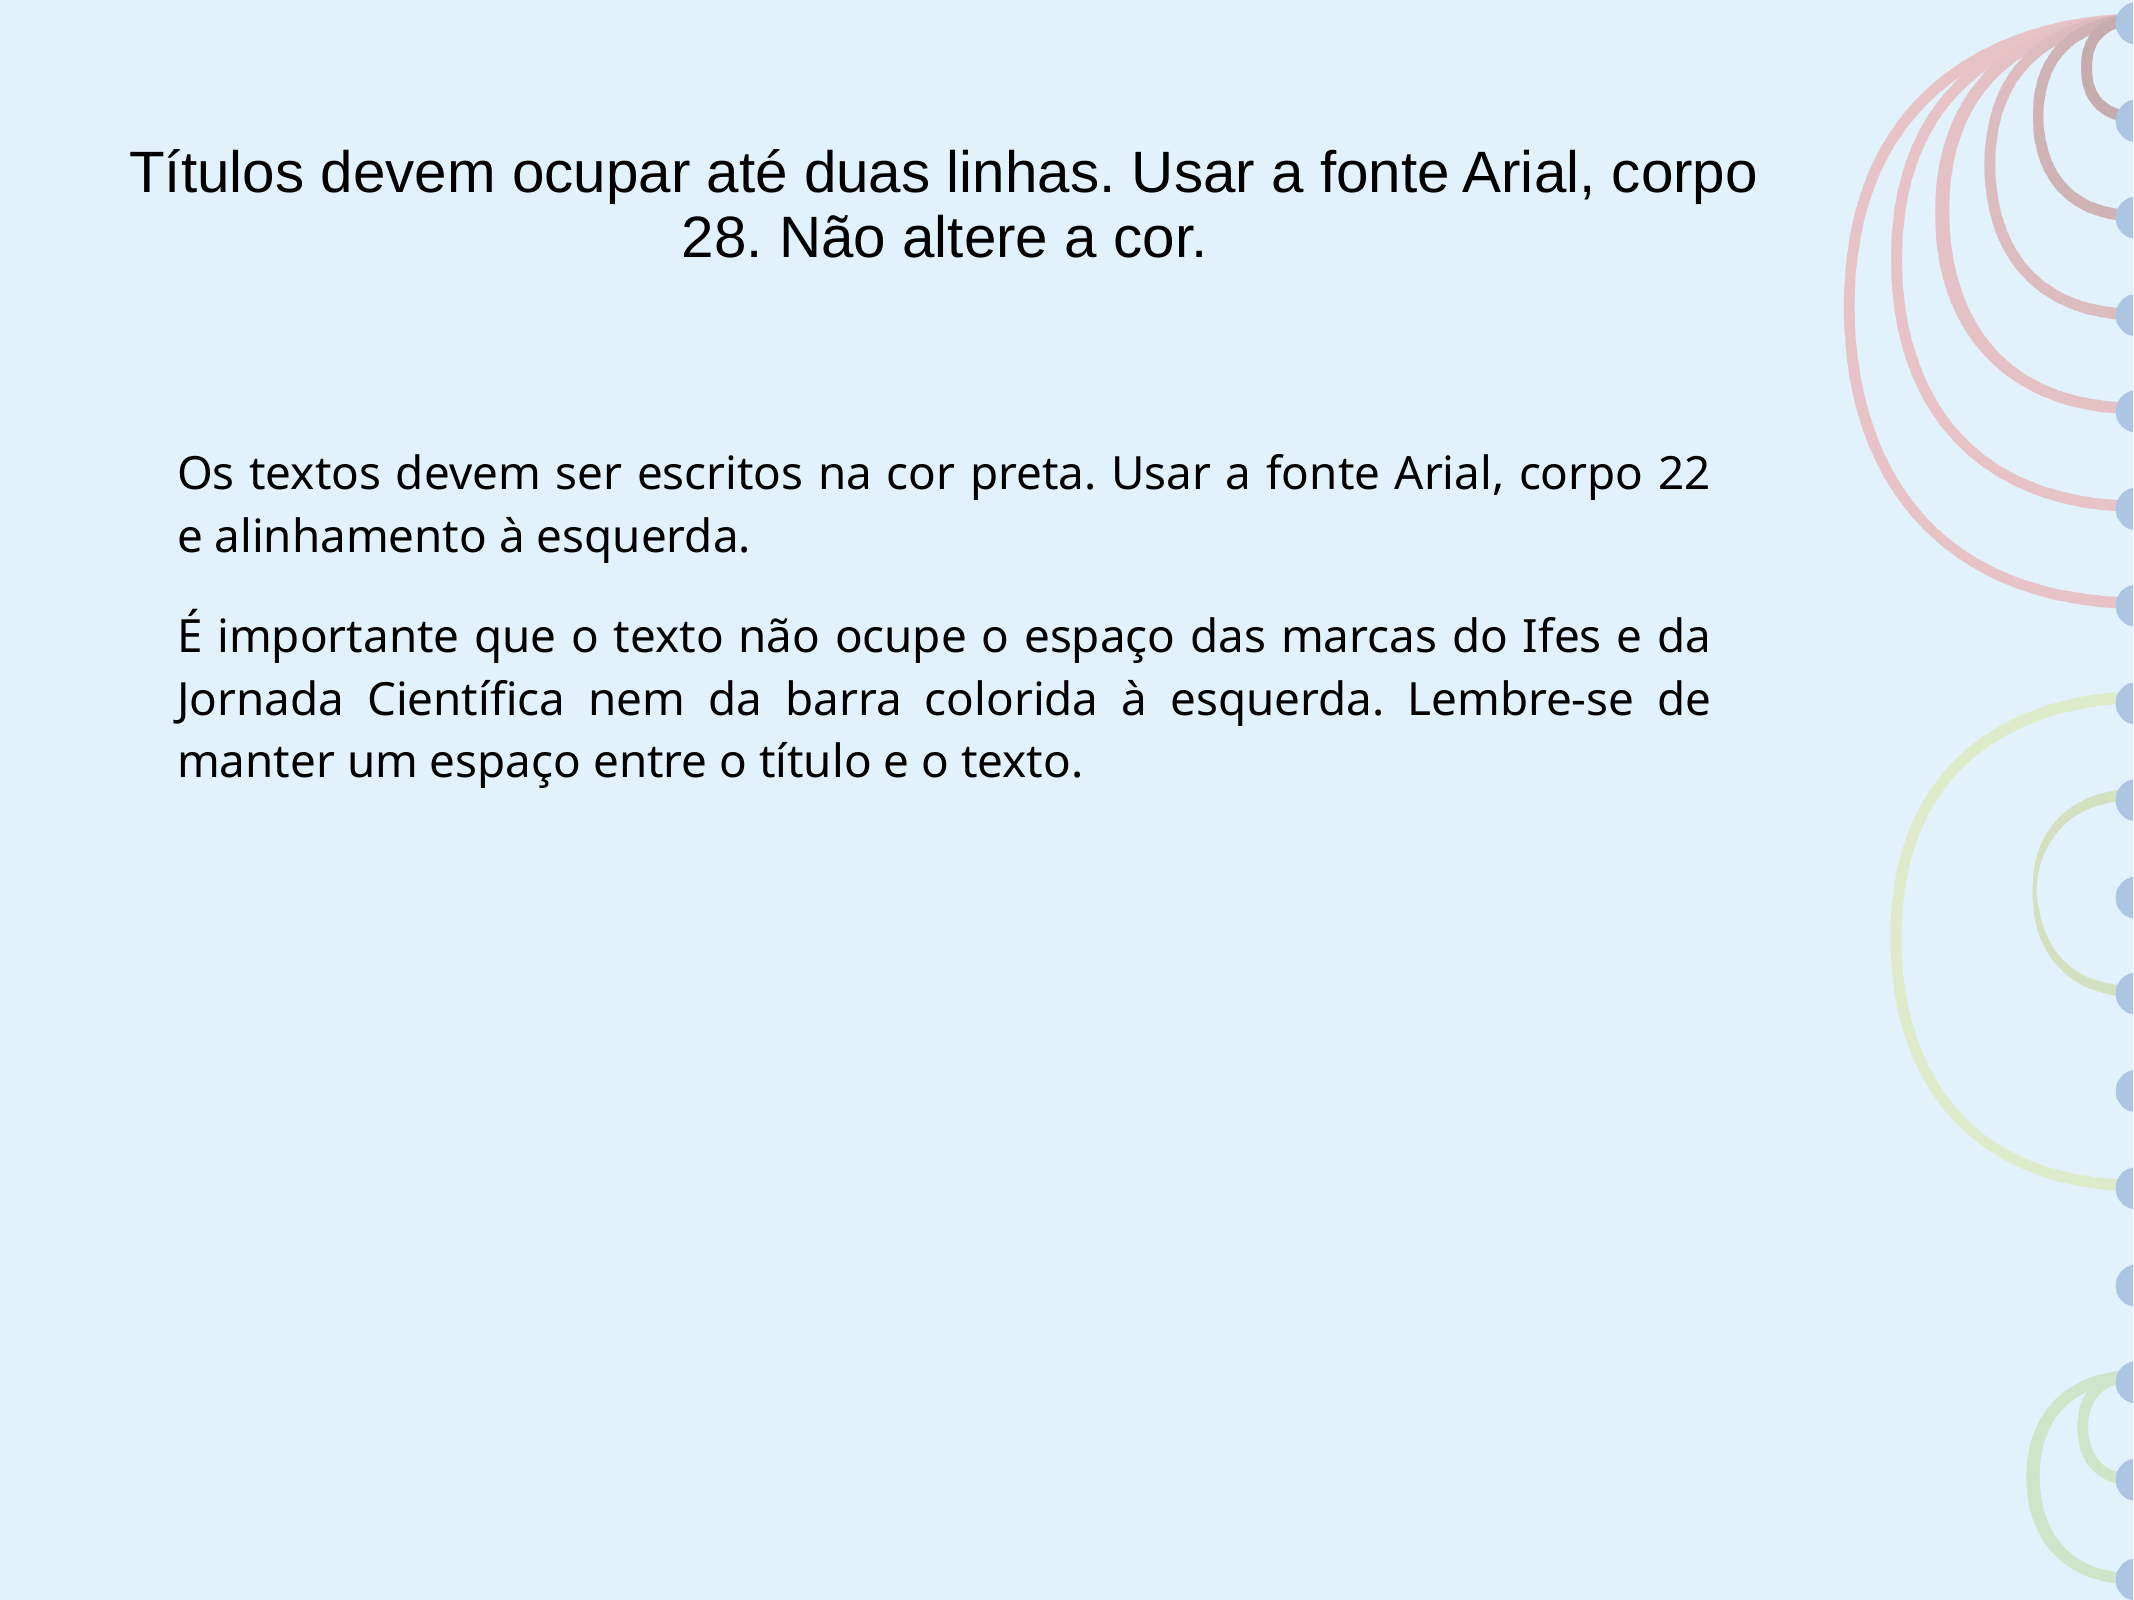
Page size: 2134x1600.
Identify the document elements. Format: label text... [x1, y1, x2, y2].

picture [0, 0, 2134, 1600]
list Os textos devem ser escritos na cor preta. Usar a fonte Arial, corpo 22 e alinhamento à esquerda. É importante que o texto não ocupe o espaço das marcas do Ifes e da Jornada Científica nem da barra colorida à esquerda. Lembre-se de manter um espaço entre o título e o texto. [177, 440, 1713, 1369]
title Títulos devem ocupar até duas linhas. Usar a fonte Arial, corpo 28. Não altere a cor. [118, 70, 1772, 338]
